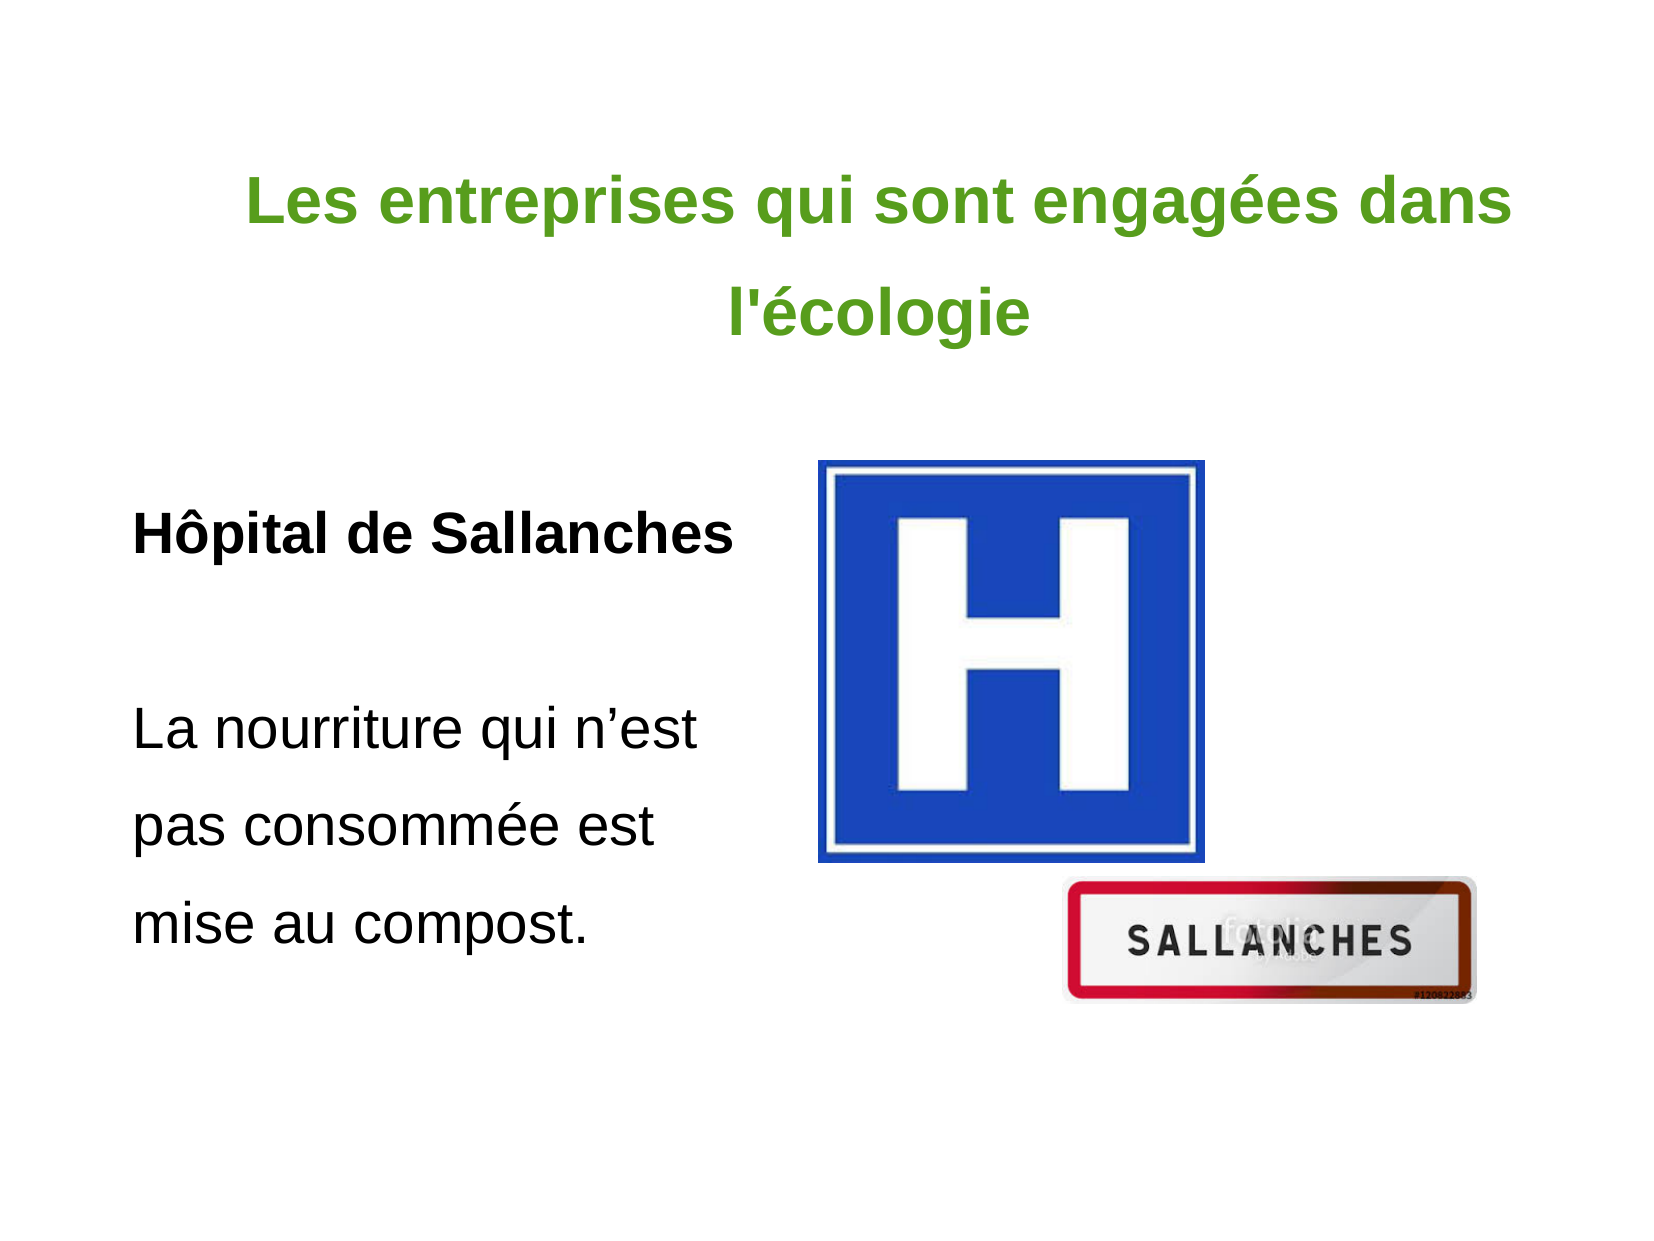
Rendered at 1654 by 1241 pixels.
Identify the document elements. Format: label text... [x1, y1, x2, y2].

text_box Les entreprises qui sont engagées dans l'écologie [82, 118, 1654, 320]
picture [1062, 876, 1477, 1004]
picture [818, 460, 1205, 863]
text_box Hôpital de Sallanches La nourriture qui n’est pas consommée est mise au compost. [118, 460, 780, 934]
